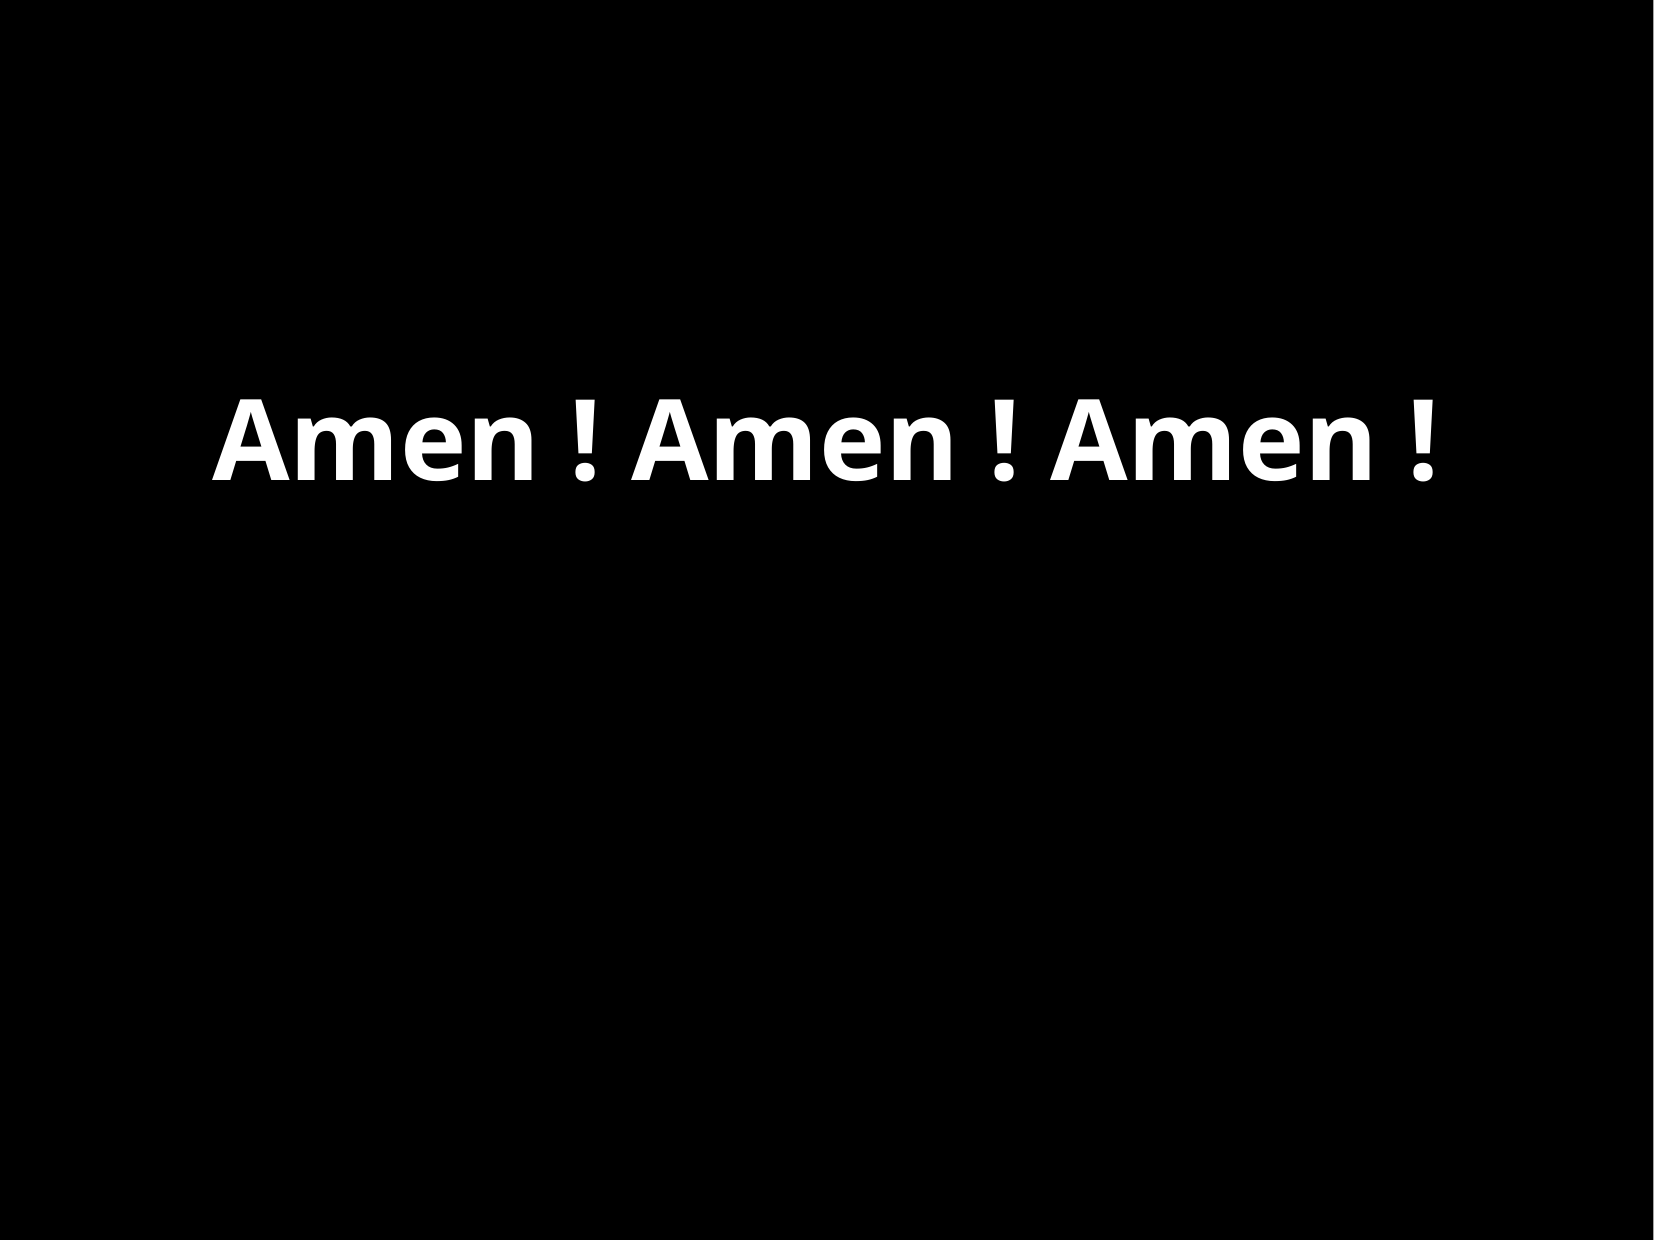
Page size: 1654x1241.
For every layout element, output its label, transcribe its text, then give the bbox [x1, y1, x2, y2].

subtitle Amen ! Amen ! Amen ! [82, 70, 1571, 1109]
